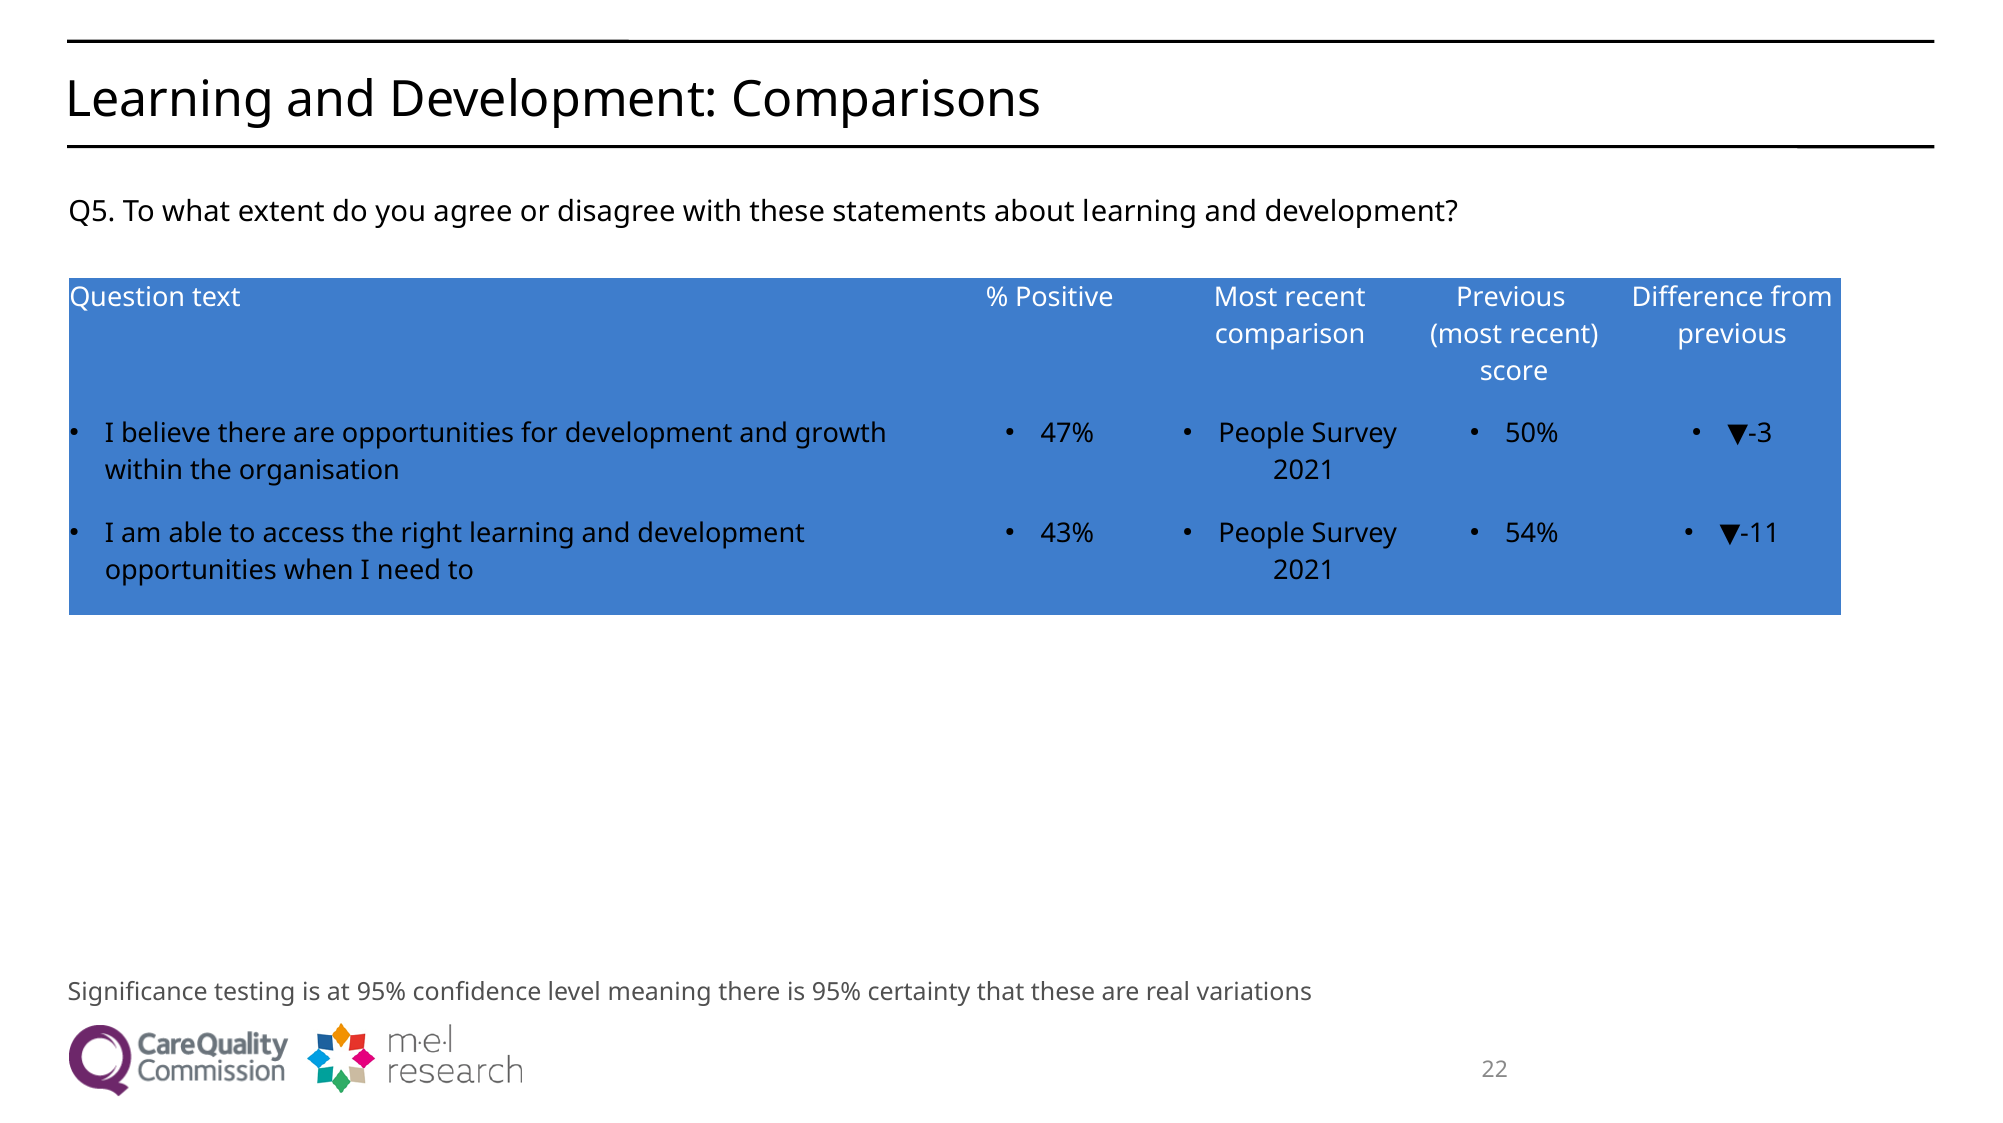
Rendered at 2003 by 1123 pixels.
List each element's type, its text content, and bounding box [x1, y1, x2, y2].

table_cell 54% [1405, 514, 1623, 615]
title Learning and Development: Comparisons [49, 45, 1852, 148]
picture [67, 1023, 291, 1099]
text_box Q5. To what extent do you agree or disagree with these statements about learning and development? [68, 184, 1586, 227]
table_cell [1146, 514, 1175, 615]
table_header Most recent comparison [1175, 278, 1405, 414]
table_cell 43% [954, 514, 1146, 615]
table_cell 50% [1405, 414, 1623, 514]
table_header % Positive [954, 278, 1146, 414]
table_cell ▼-3 [1623, 414, 1841, 514]
table_cell People Survey 2021 [1175, 414, 1405, 514]
table_cell [1146, 414, 1175, 514]
slide_number 22 [1466, 1039, 1934, 1100]
table_cell People Survey 2021 [1175, 514, 1405, 615]
text_box Significance testing is at 95% confidence level meaning there is 95% certainty that these are real variations [53, 964, 1411, 1006]
table_cell I am able to access the right learning and development opportunities when I need to [69, 514, 954, 615]
table_cell 47% [954, 414, 1146, 514]
table_header [1146, 278, 1175, 414]
table_cell I believe there are opportunities for development and growth within the organisation [69, 414, 954, 514]
table_header Question text [69, 278, 954, 414]
table_header Difference from previous [1623, 278, 1841, 414]
table_cell ▼-11 [1623, 514, 1841, 615]
table_header Previous (most recent) score [1405, 278, 1623, 414]
picture [307, 1023, 522, 1093]
